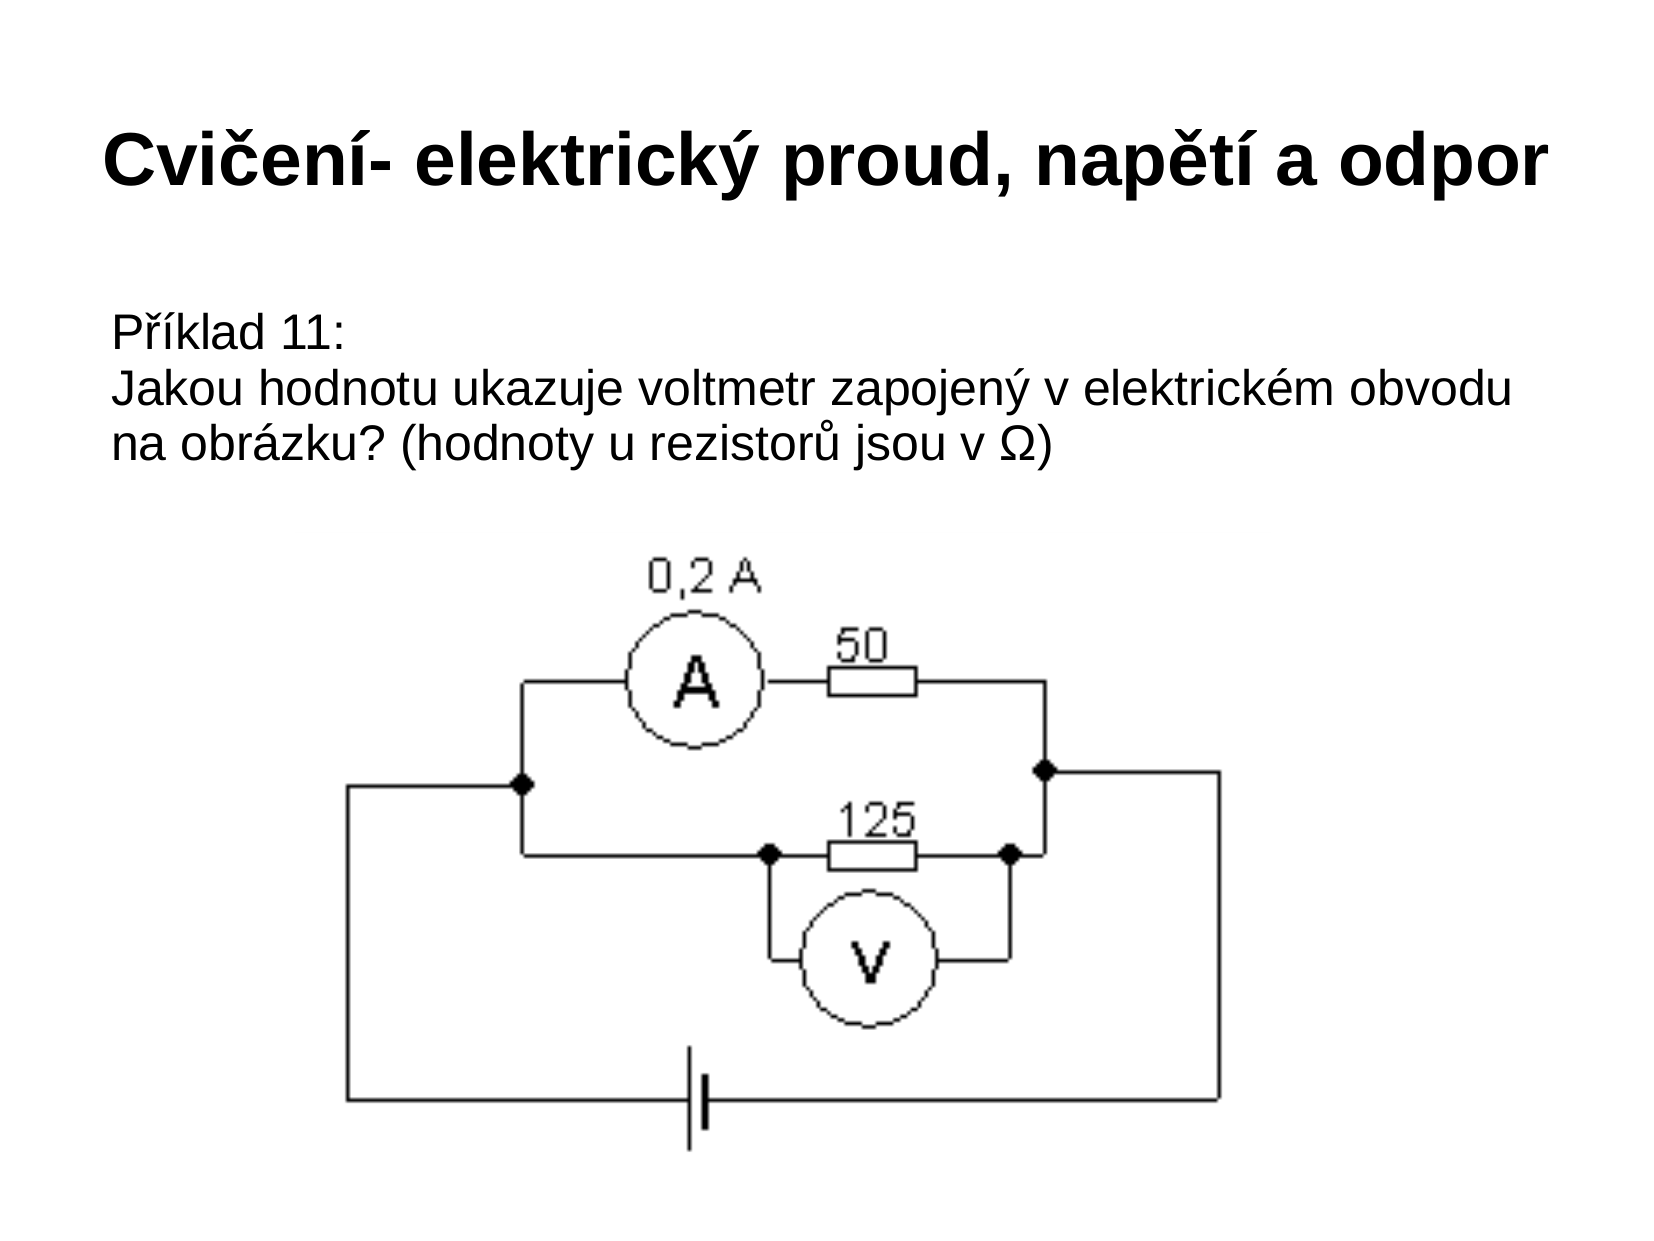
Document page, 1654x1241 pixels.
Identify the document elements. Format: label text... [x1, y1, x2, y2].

picture [295, 531, 1271, 1173]
title Cvičení- elektrický proud, napětí a odpor [82, 94, 1571, 225]
subtitle [82, 335, 1607, 1055]
text_box Příklad 11: Jakou hodnotu ukazuje voltmetr zapojený v elektrickém obvodu na obrázku? (hodnoty u rezistorů jsou v Ω) [59, 296, 1571, 479]
